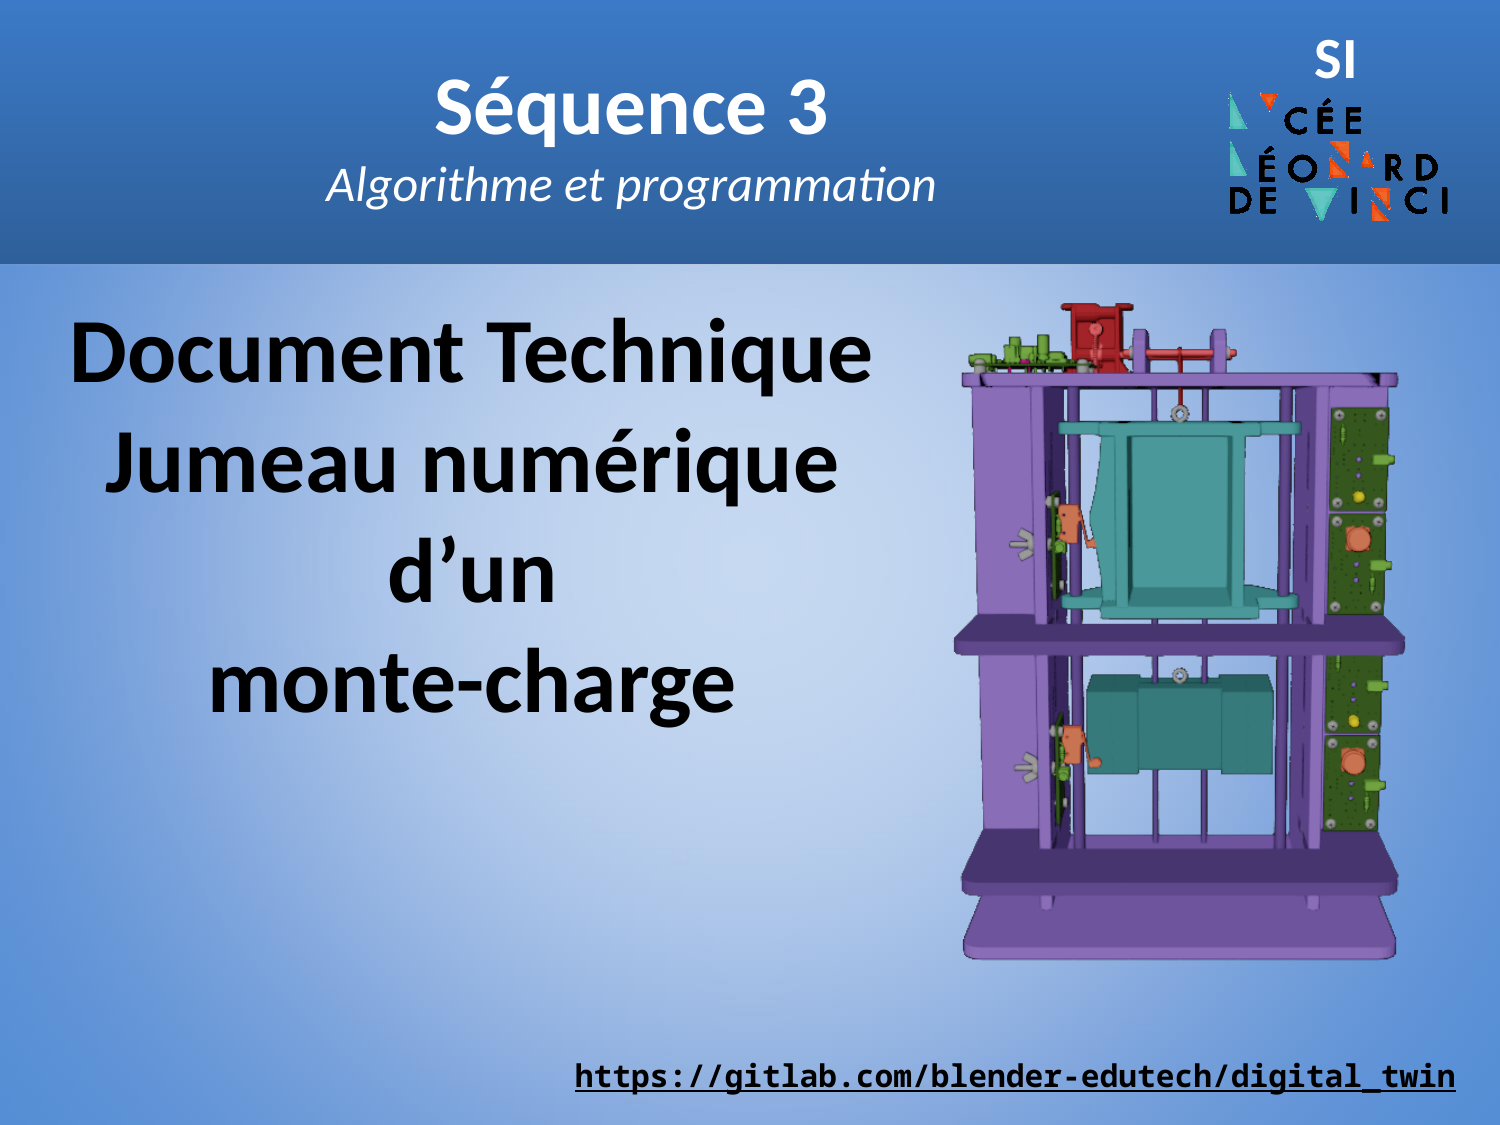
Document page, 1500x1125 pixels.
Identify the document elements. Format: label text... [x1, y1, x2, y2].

title Séquence 3 Algorithme et programmation [0, 0, 1500, 264]
picture [0, 264, 1500, 1125]
text_box Document Technique Jumeau numérique d’un monte-charge [35, 283, 910, 579]
picture [1224, 87, 1450, 224]
text_box https://gitlab.com/blender-edutech/digital_twin [554, 1052, 1477, 1099]
text_box SI [1226, 12, 1447, 87]
